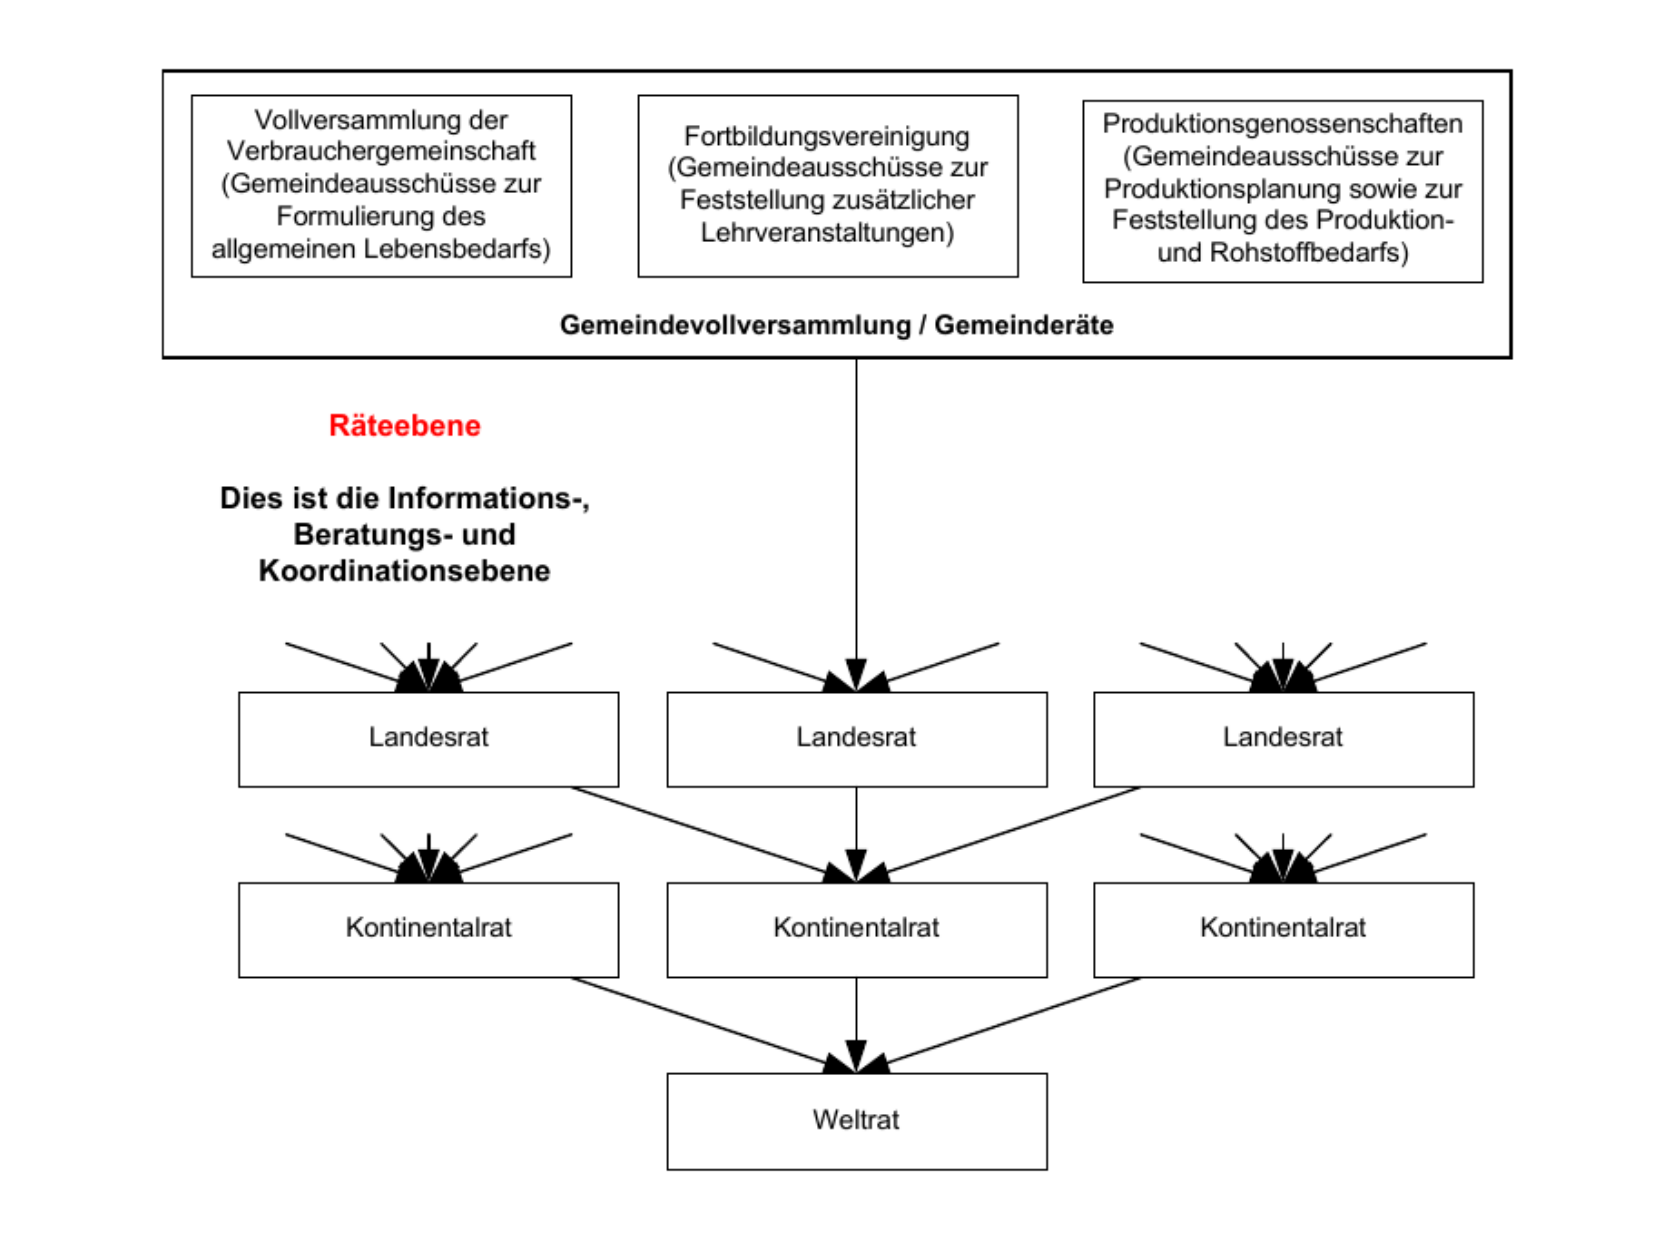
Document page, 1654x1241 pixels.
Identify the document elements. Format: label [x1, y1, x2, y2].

picture [117, 26, 1575, 1202]
